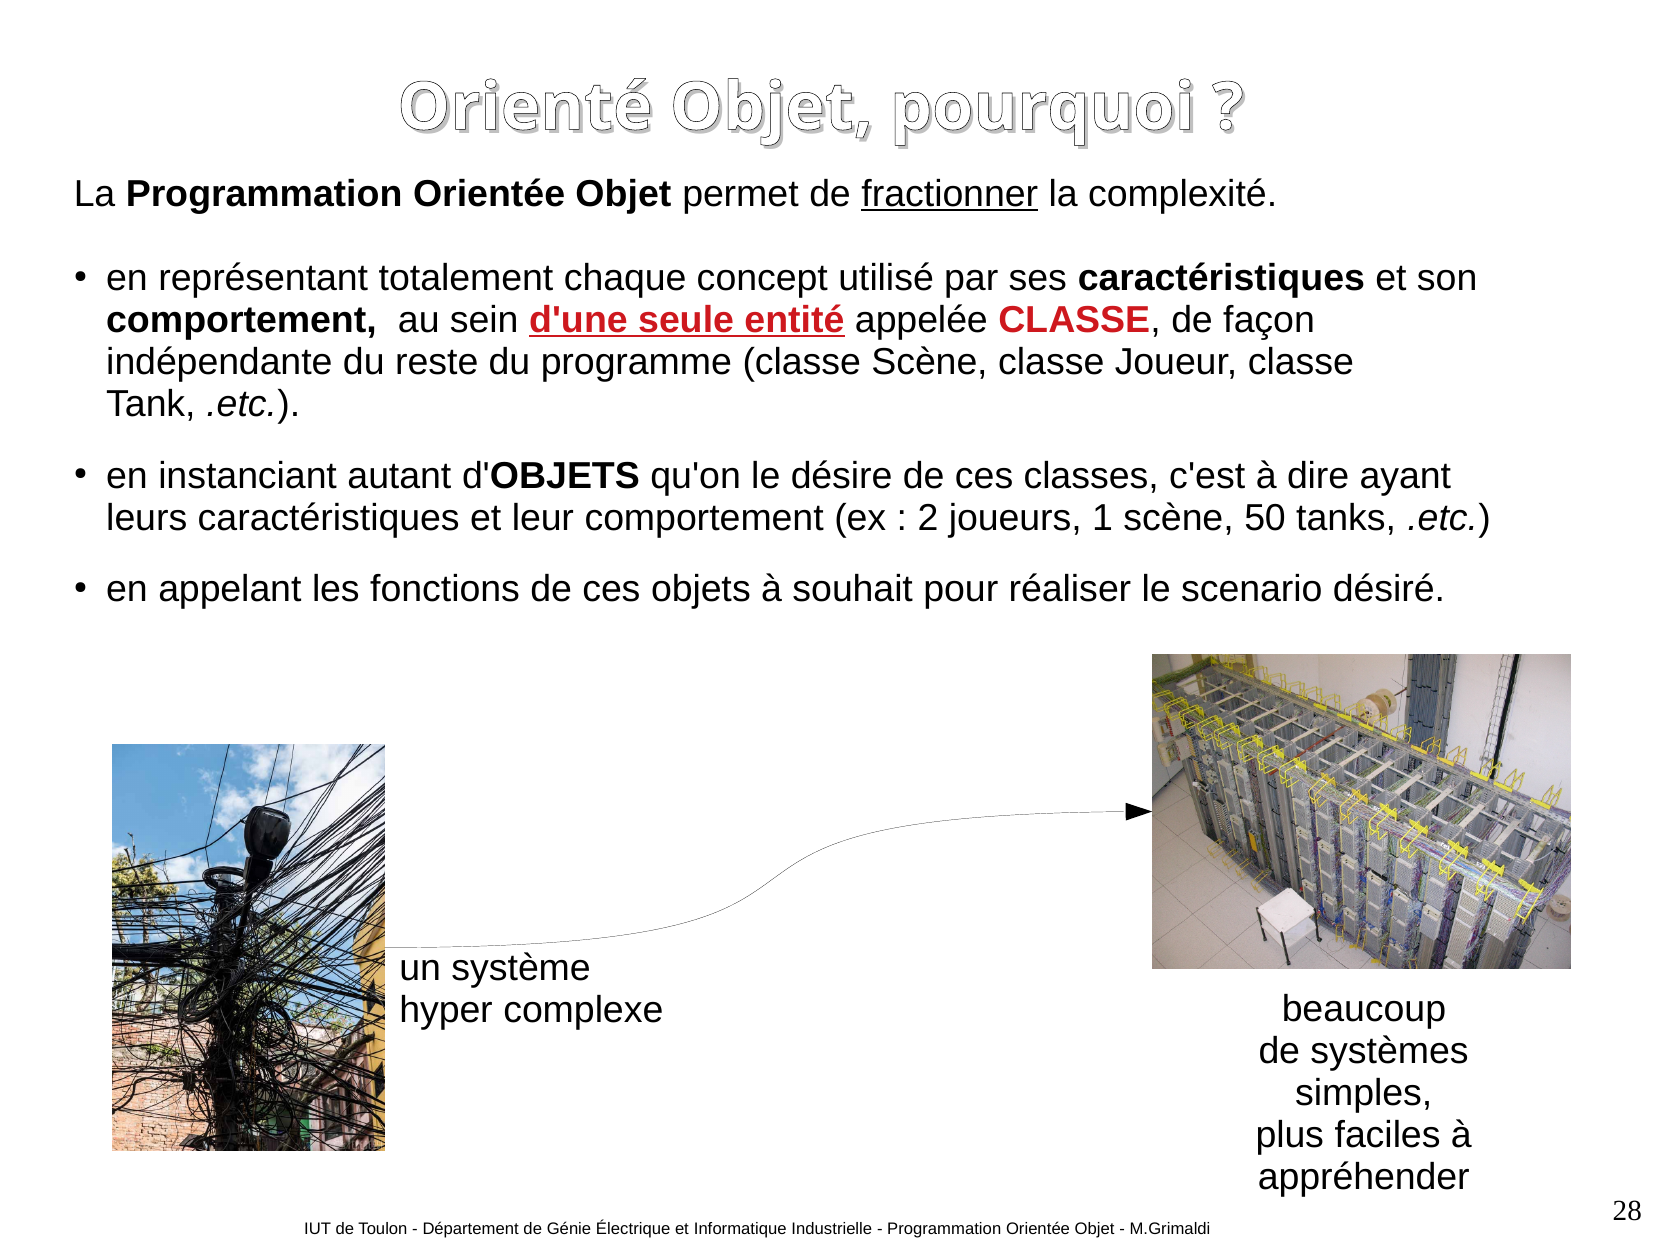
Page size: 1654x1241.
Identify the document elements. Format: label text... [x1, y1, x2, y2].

text_box un système hyper complexe [385, 938, 590, 947]
text_box un système hyper complexe [385, 938, 679, 1038]
text_box beaucoup de systèmes simples, plus faciles à appréhender [1240, 980, 1519, 1164]
picture [112, 744, 385, 1151]
picture [1152, 654, 1571, 969]
text_box La Programmation Orientée Objet permet de fractionner la complexité. en représentant totalement chaque concept utilisé par ses caractéristiques et son comportement, au sein d'une seule entité appelée CLASSE, de façon indépendante du reste du programme (classe Scène, classe Joueur, classe Tank, .etc.). en instanciant autant d'OBJETS qu'on le désire de ces classes, c'est à dire ayant leurs caractéristiques et leur comportement (ex : 2 joueurs, 1 scène, 50 tanks, .etc.) en appelant les fonctions de ces objets à souhait pour réaliser le scenario désiré. [59, 165, 1536, 626]
title Orienté Objet, pourquoi ? [76, 0, 1565, 208]
